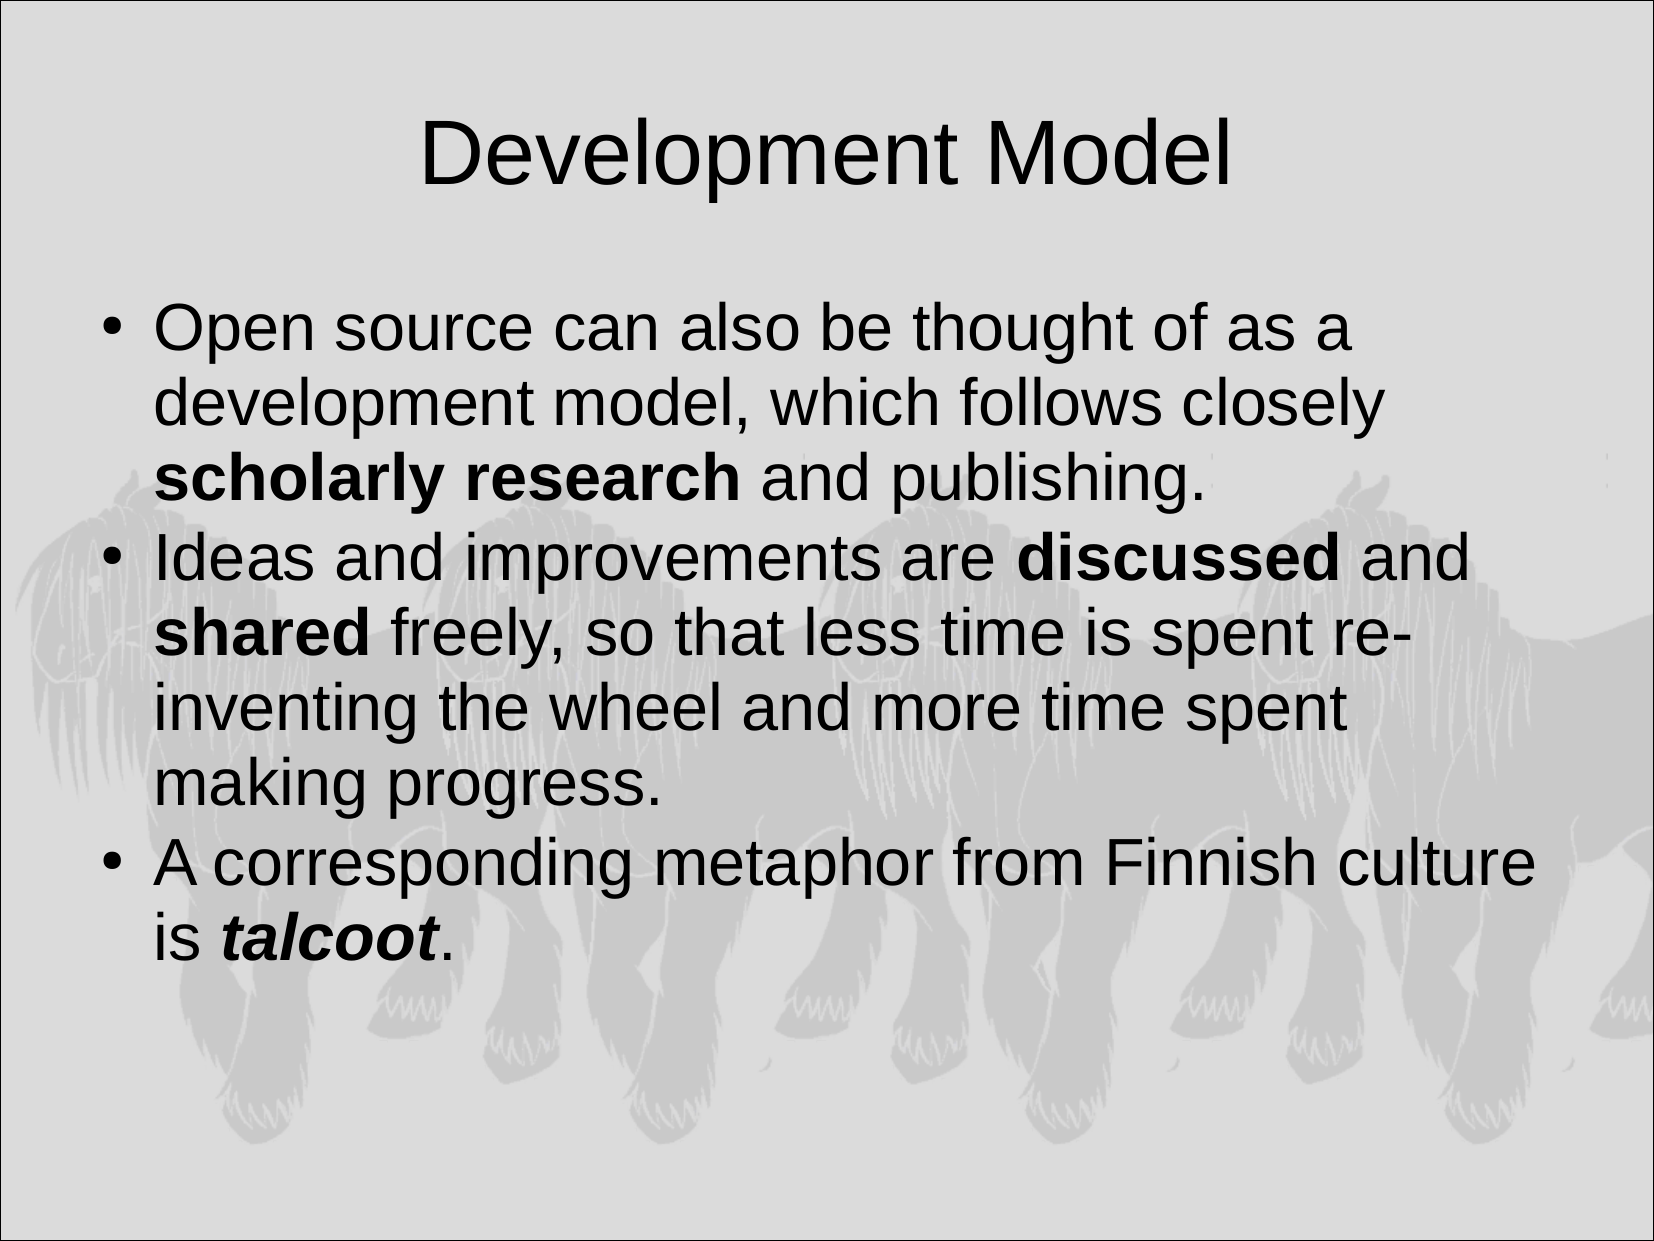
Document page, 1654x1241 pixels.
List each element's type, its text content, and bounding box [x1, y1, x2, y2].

list Open source can also be thought of as a development model, which follows closely scholarly research and publishing. Ideas and improvements are discussed and shared freely, so that less time is spent re-inventing the wheel and more time spent making progress. A corresponding metaphor from Finnish culture is talcoot. [82, 290, 1571, 1109]
title Development Model [82, 49, 1571, 257]
